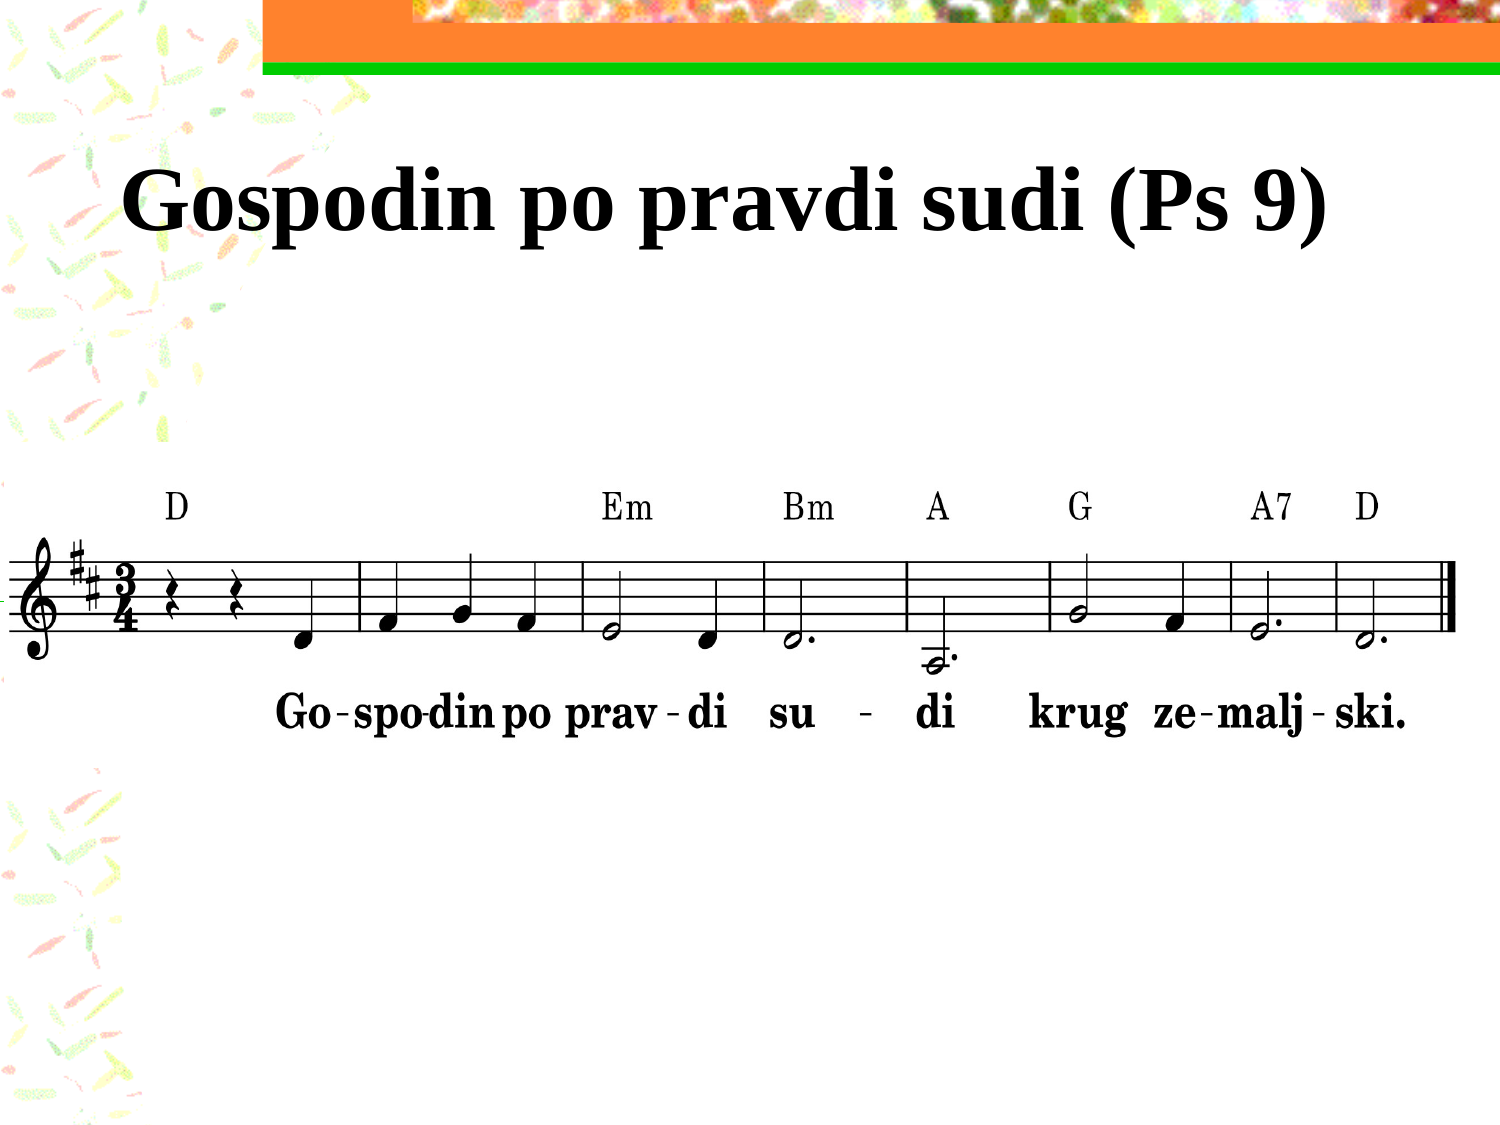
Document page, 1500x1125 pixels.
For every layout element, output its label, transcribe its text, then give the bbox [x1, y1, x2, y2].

text_box Gospodin po pravdi sudi (Ps 9) [87, 99, 1363, 288]
picture [0, 0, 1462, 1125]
picture [412, 0, 1500, 23]
